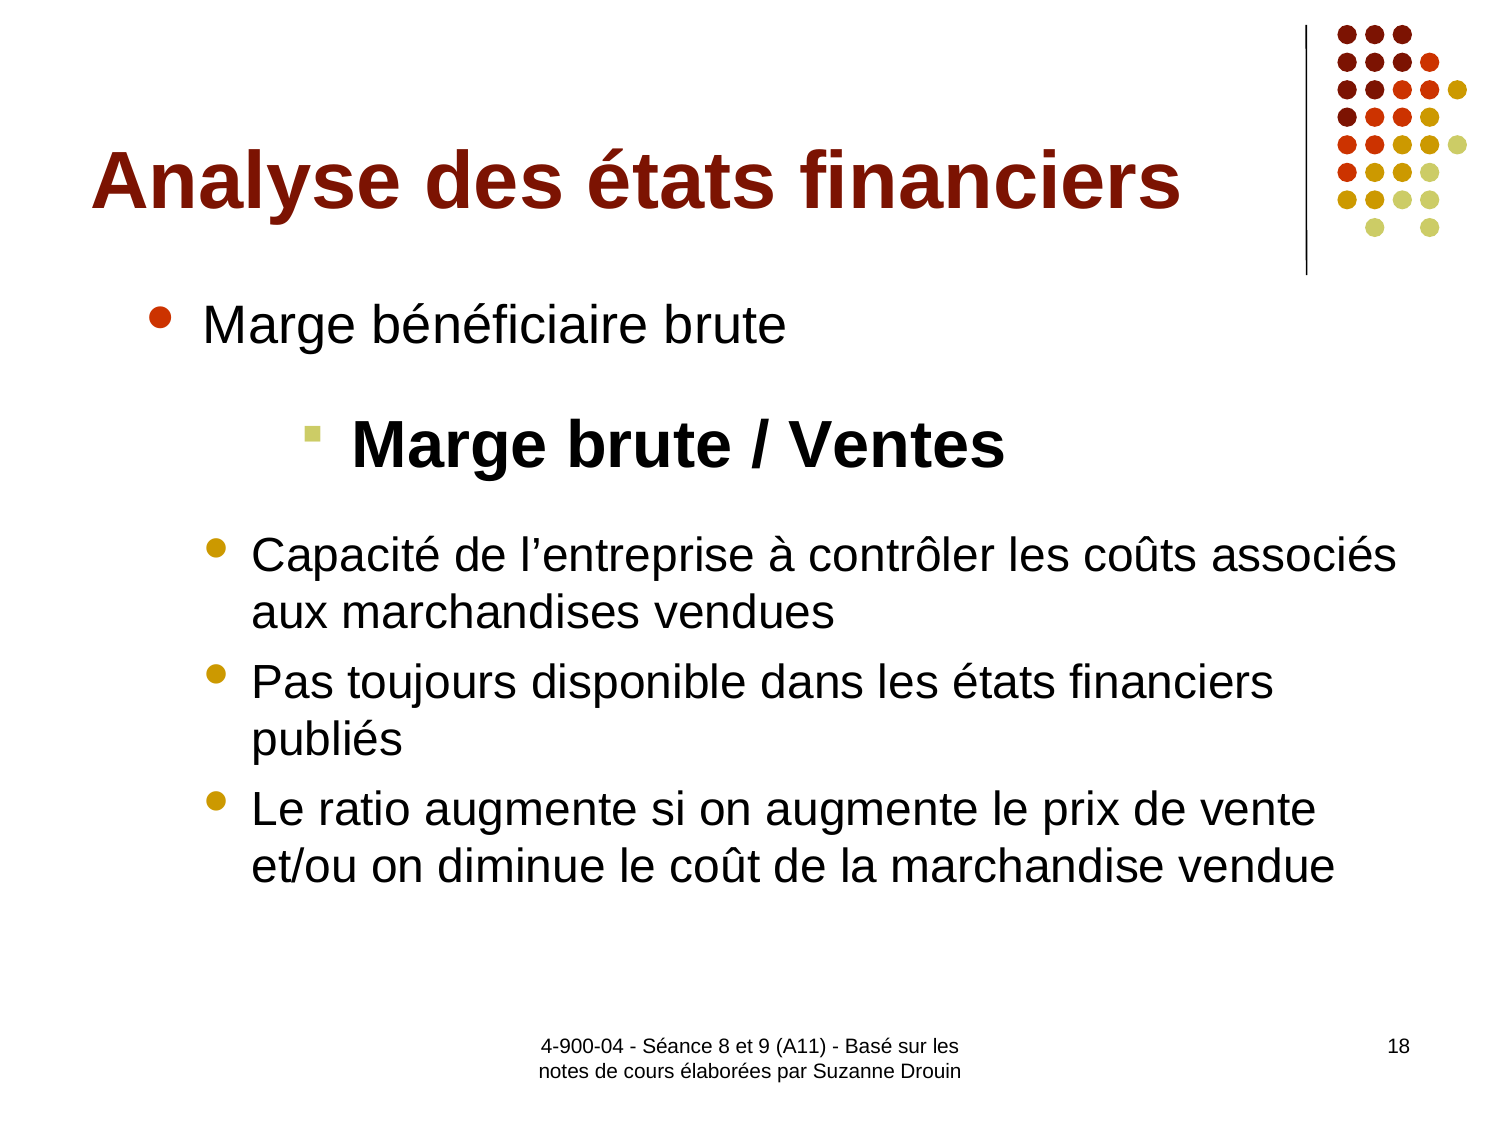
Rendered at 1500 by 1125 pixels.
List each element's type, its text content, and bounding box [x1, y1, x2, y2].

text_box Marge bénéficiaire brute Marge brute / Ventes Capacité de l’entreprise à contrôler les coûts associés aux marchandises vendues Pas toujours disponible dans les états financiers publiés Le ratio augmente si on augmente le prix de vente et/ou on diminue le coût de la marchandise vendue [75, 282, 1426, 1006]
text_box <numéro> [1074, 1025, 1426, 1101]
text_box Analyse des états financiers [74, 20, 1313, 233]
text_box 4-900-04 - Séance 8 et 9 (A11) - Basé sur les notes de cours élaborées par Suzanne Drouin [512, 1025, 988, 1101]
